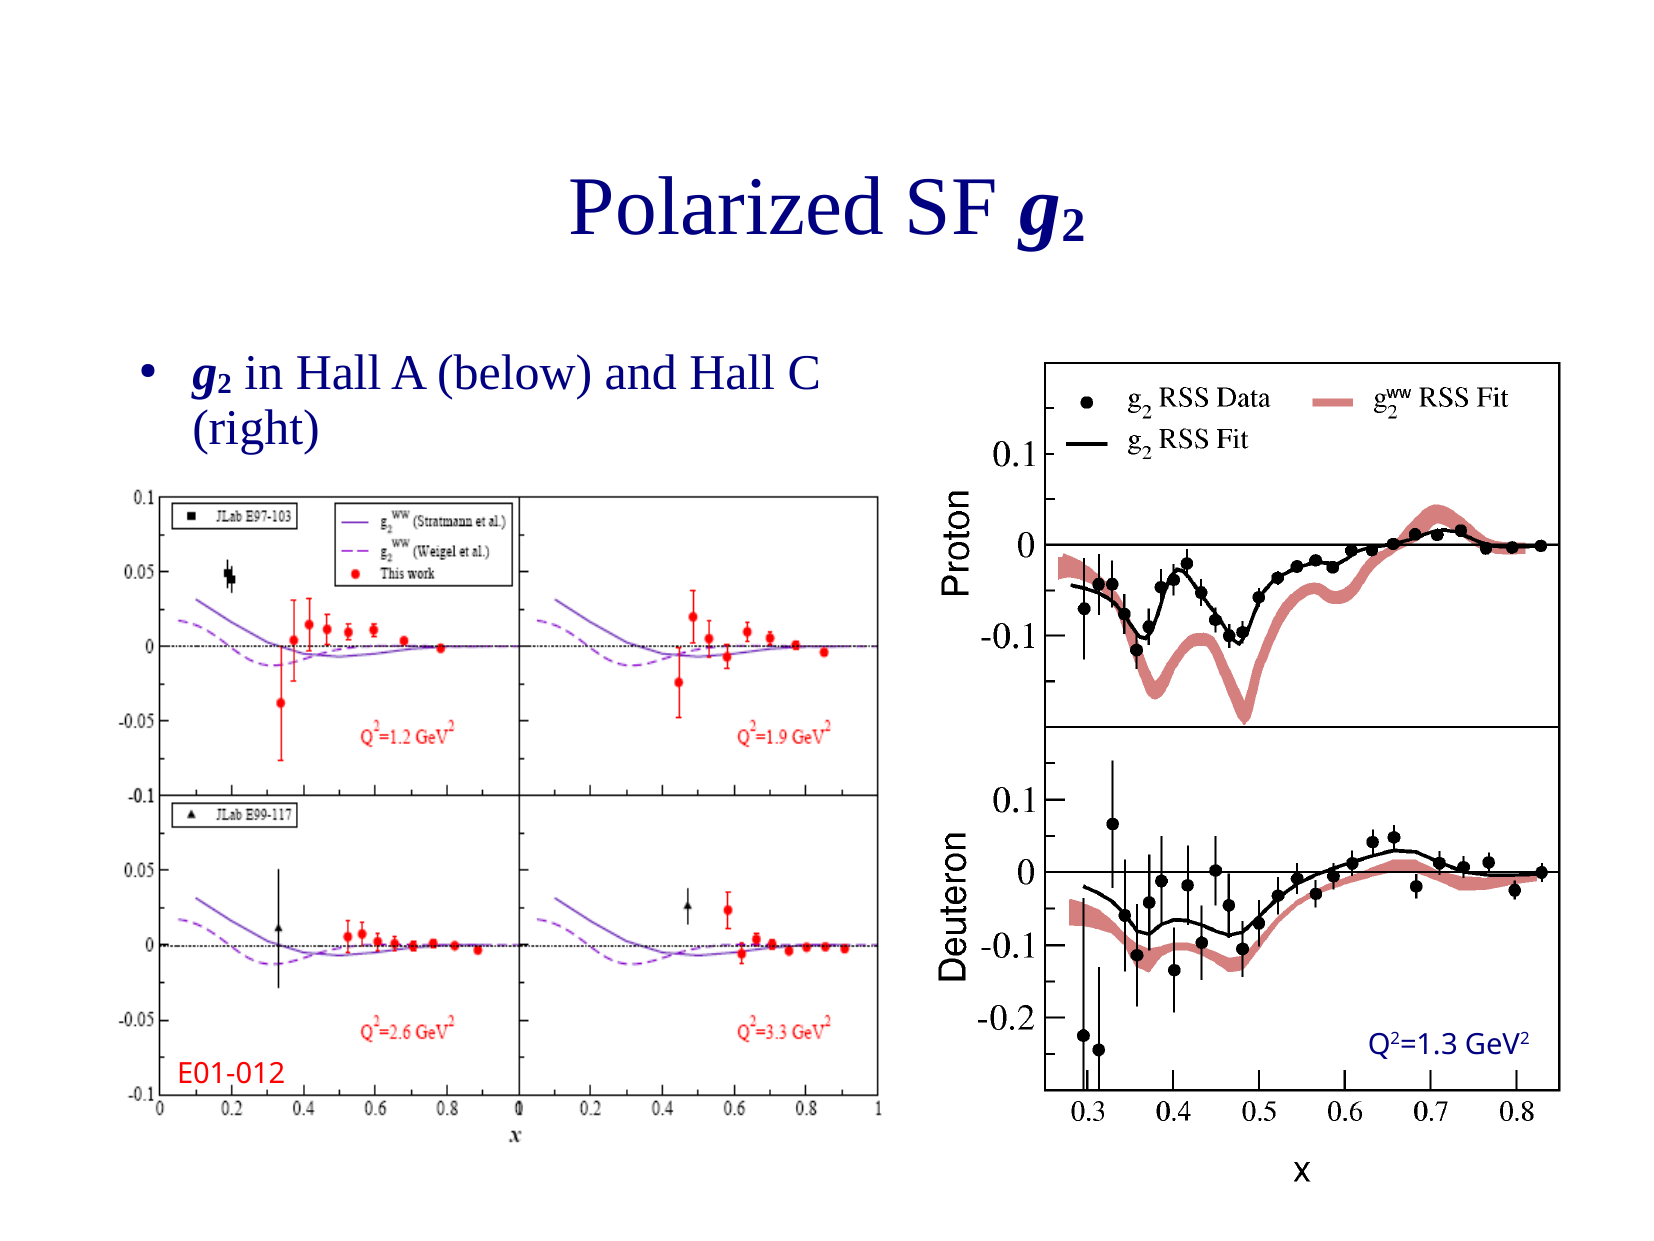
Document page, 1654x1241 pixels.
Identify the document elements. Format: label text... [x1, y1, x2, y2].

text_box Q2=1.3 GeV2 [1367, 1023, 1545, 1058]
list g2 in Hall A (below) and Hall C (right) [121, 344, 877, 479]
picture [108, 345, 1571, 1197]
title Polarized SF g2 [121, 102, 1534, 311]
text_box E01-012 [177, 1052, 300, 1087]
